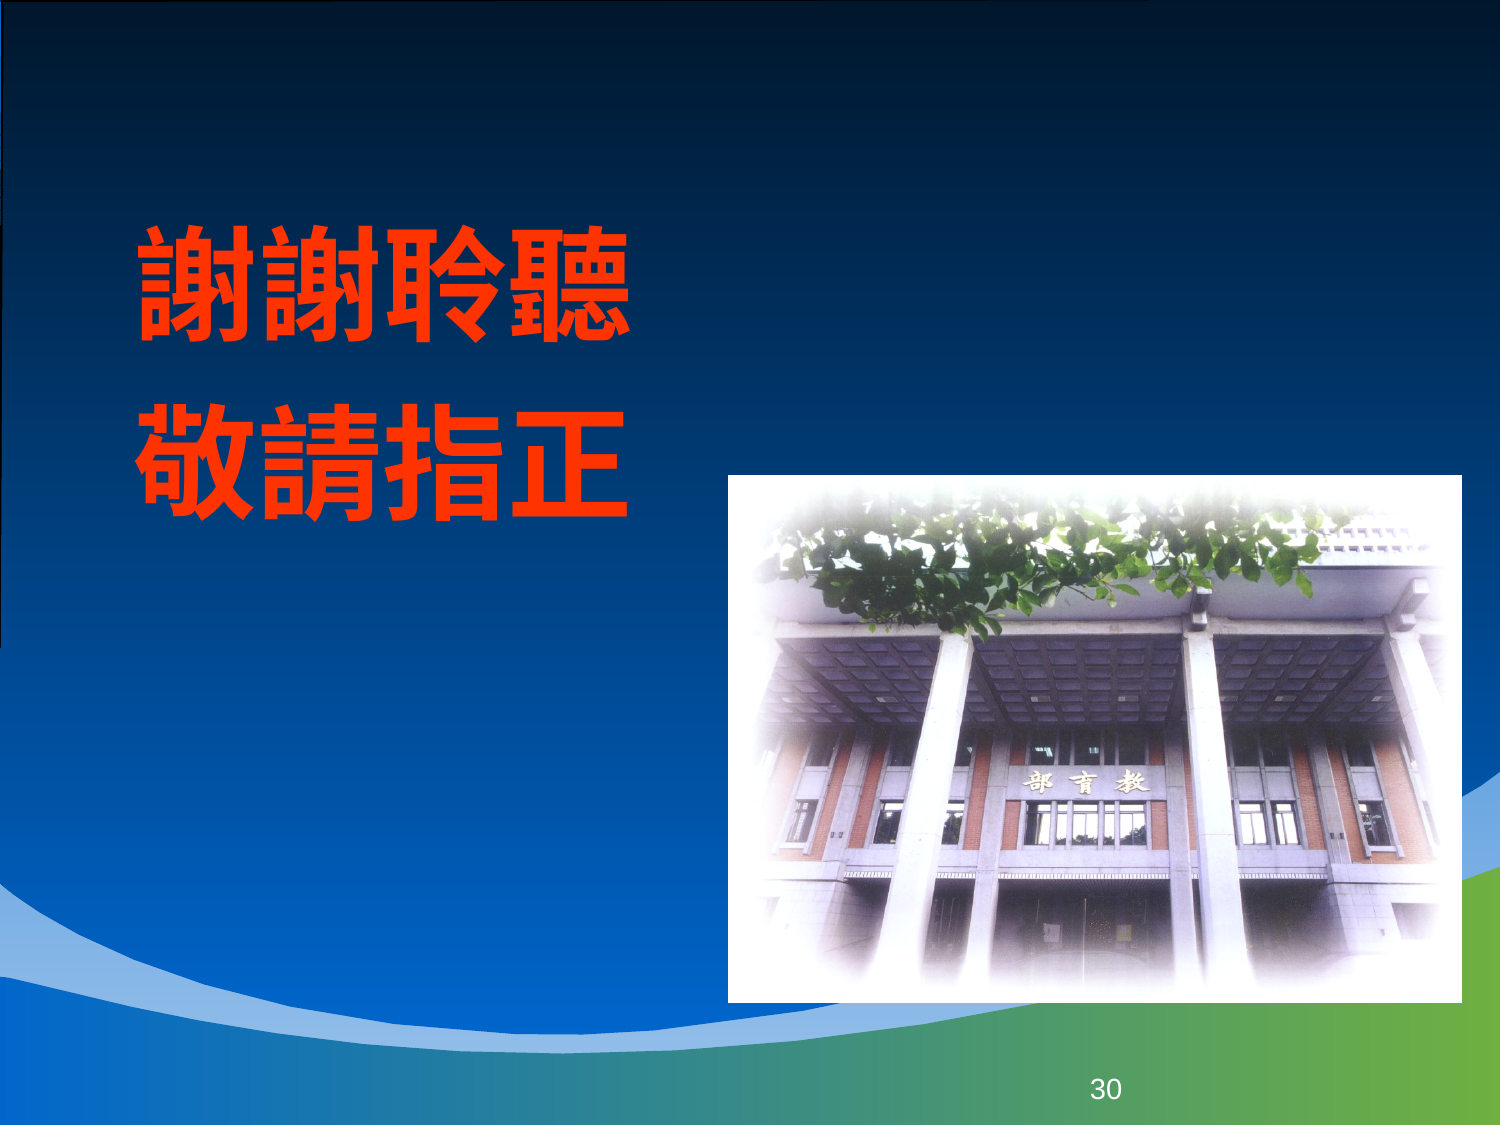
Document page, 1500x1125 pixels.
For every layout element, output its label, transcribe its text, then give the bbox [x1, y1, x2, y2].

picture [728, 475, 1462, 1003]
text_box 謝謝聆聽 敬請指正 [117, 199, 815, 660]
text_box 30 [1074, 1062, 1426, 1103]
